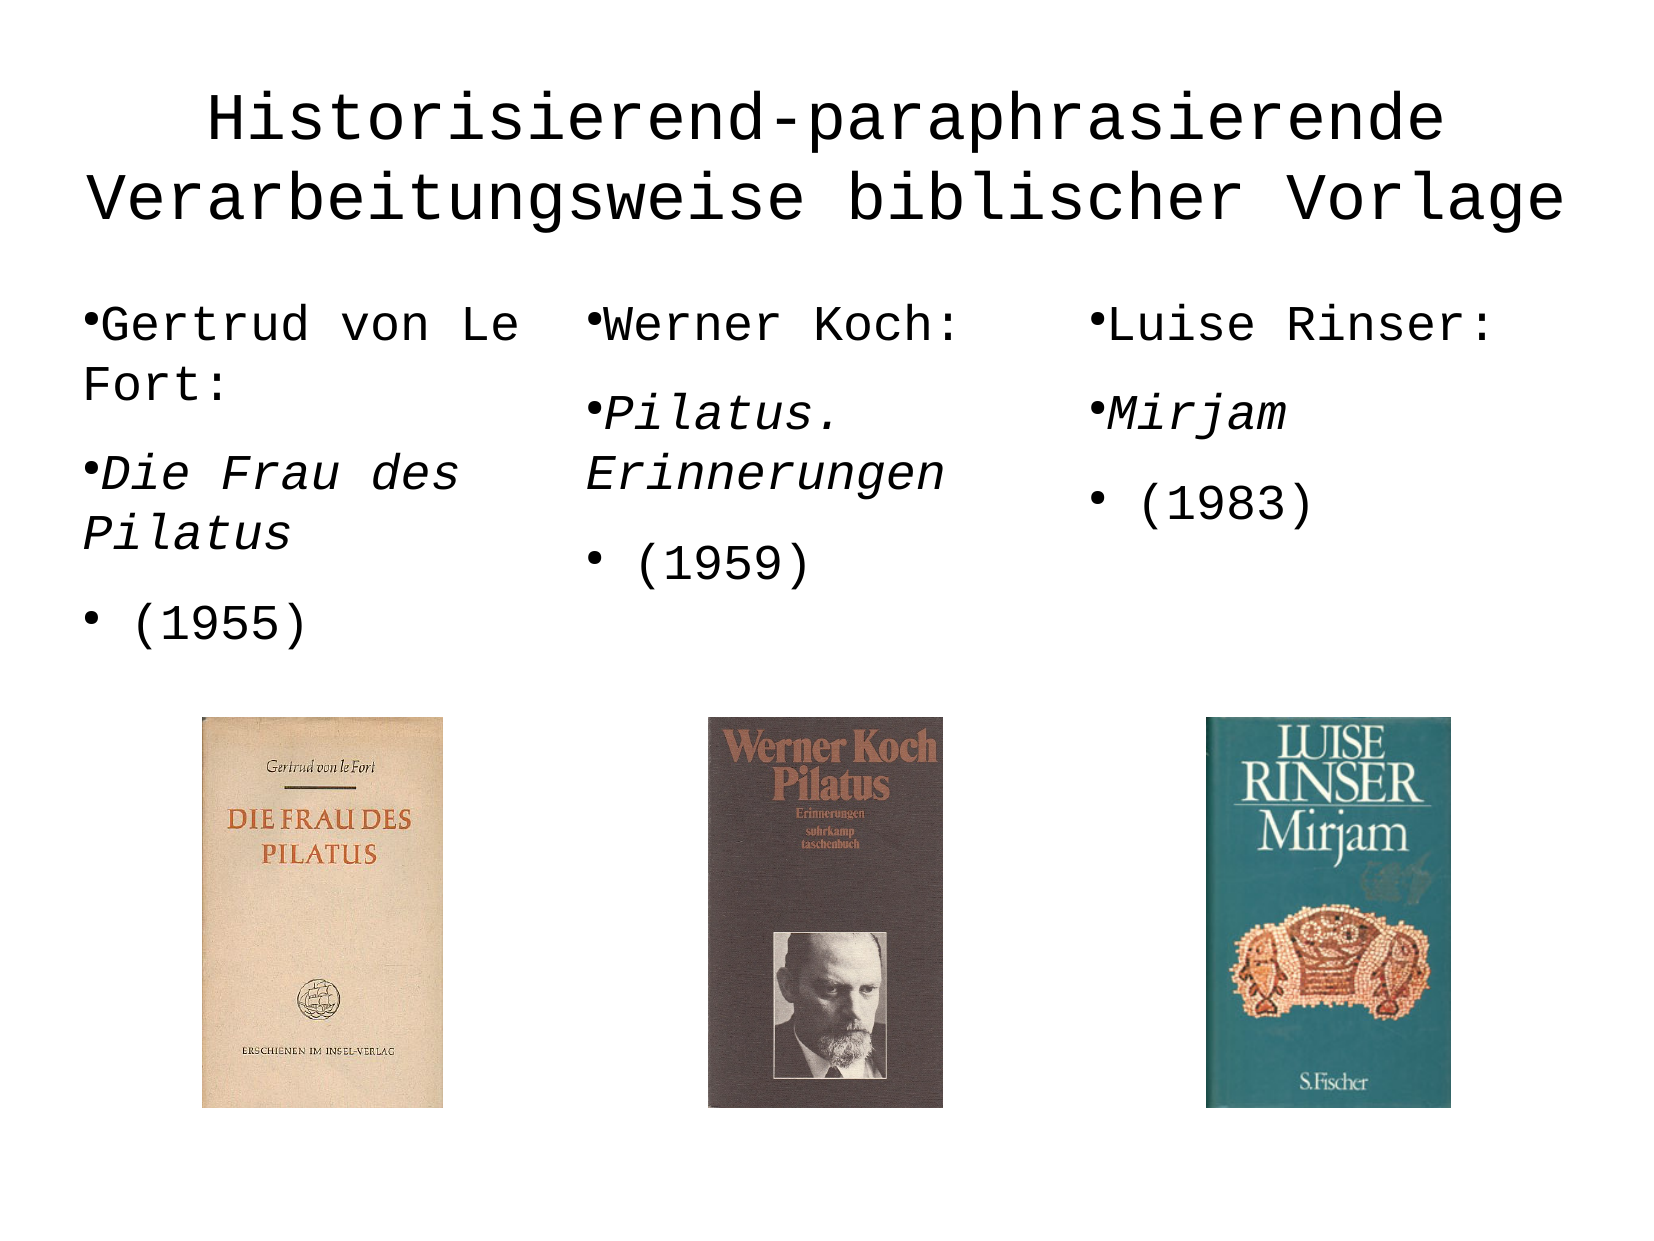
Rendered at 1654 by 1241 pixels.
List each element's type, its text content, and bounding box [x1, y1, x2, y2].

list Werner Koch: Pilatus. Erinnerungen (1959) [585, 290, 1065, 681]
picture [1206, 717, 1451, 1109]
picture [202, 717, 443, 1109]
list Luise Rinser: Mirjam (1983) [1088, 290, 1569, 681]
picture [708, 717, 943, 1109]
list Gertrud von Le Fort: Die Frau des Pilatus (1955) [82, 290, 562, 681]
title Historisierend-paraphrasierende Verarbeitungsweise biblischer Vorlage [82, 49, 1571, 257]
